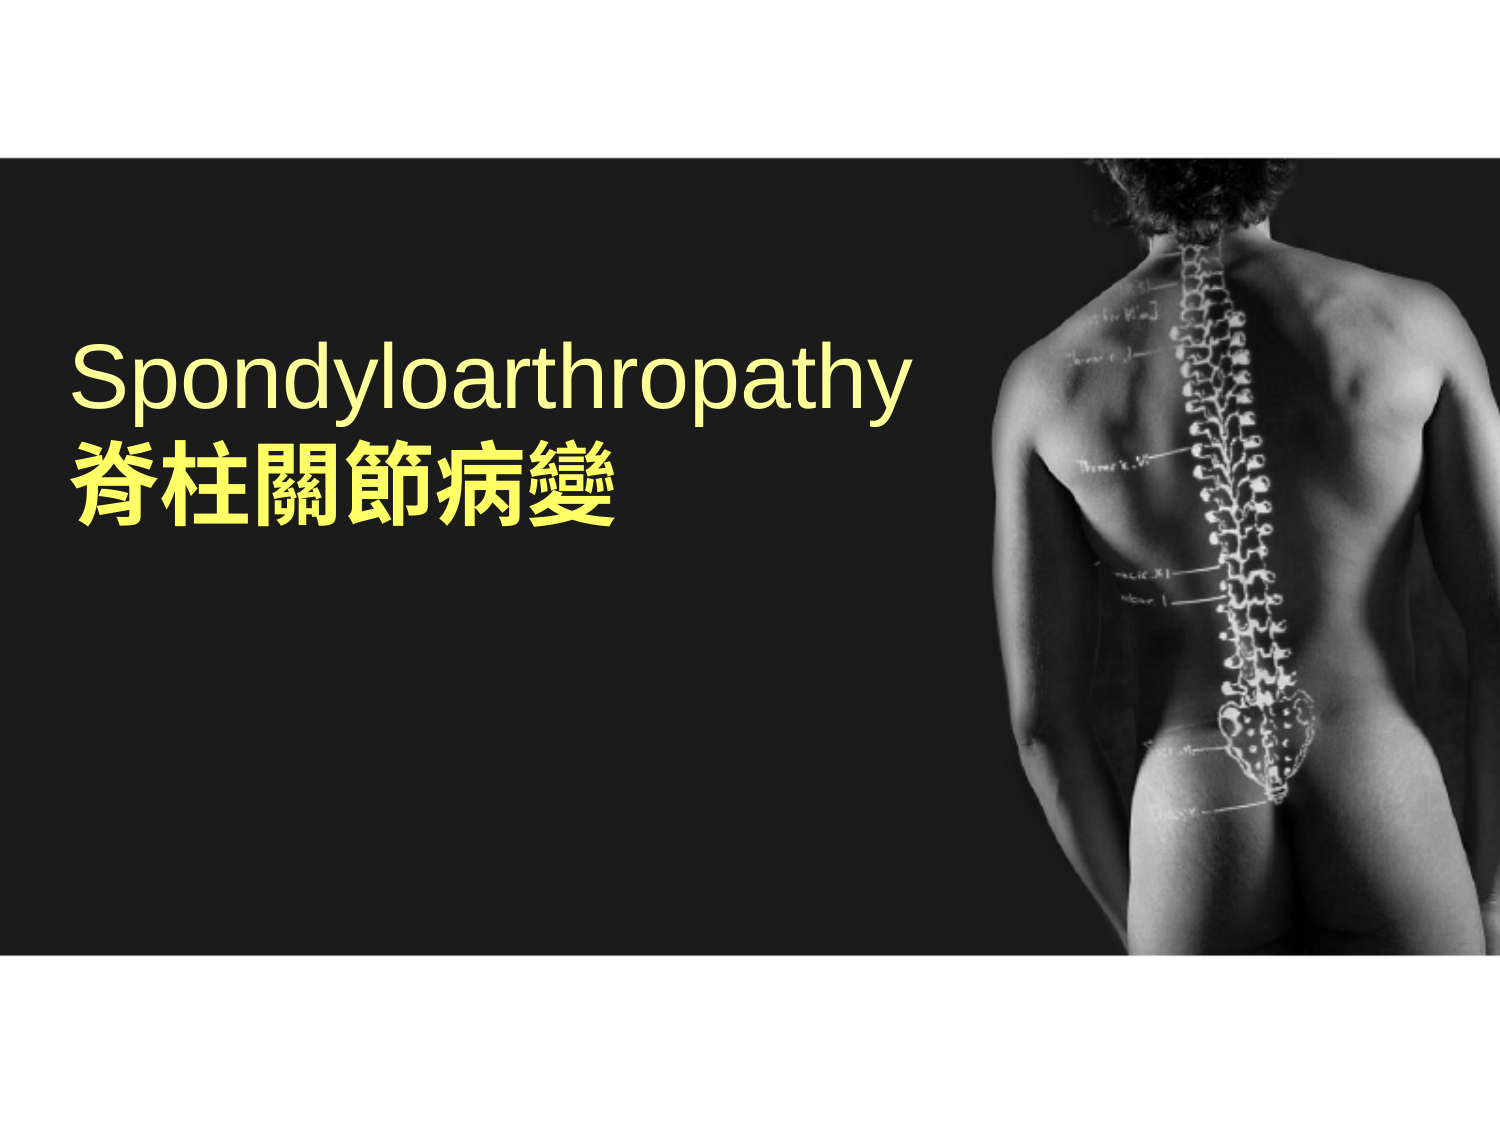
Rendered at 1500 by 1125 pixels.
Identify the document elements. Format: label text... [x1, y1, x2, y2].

title Spondyloarthropathy 脊柱關節病變 [53, 267, 975, 587]
